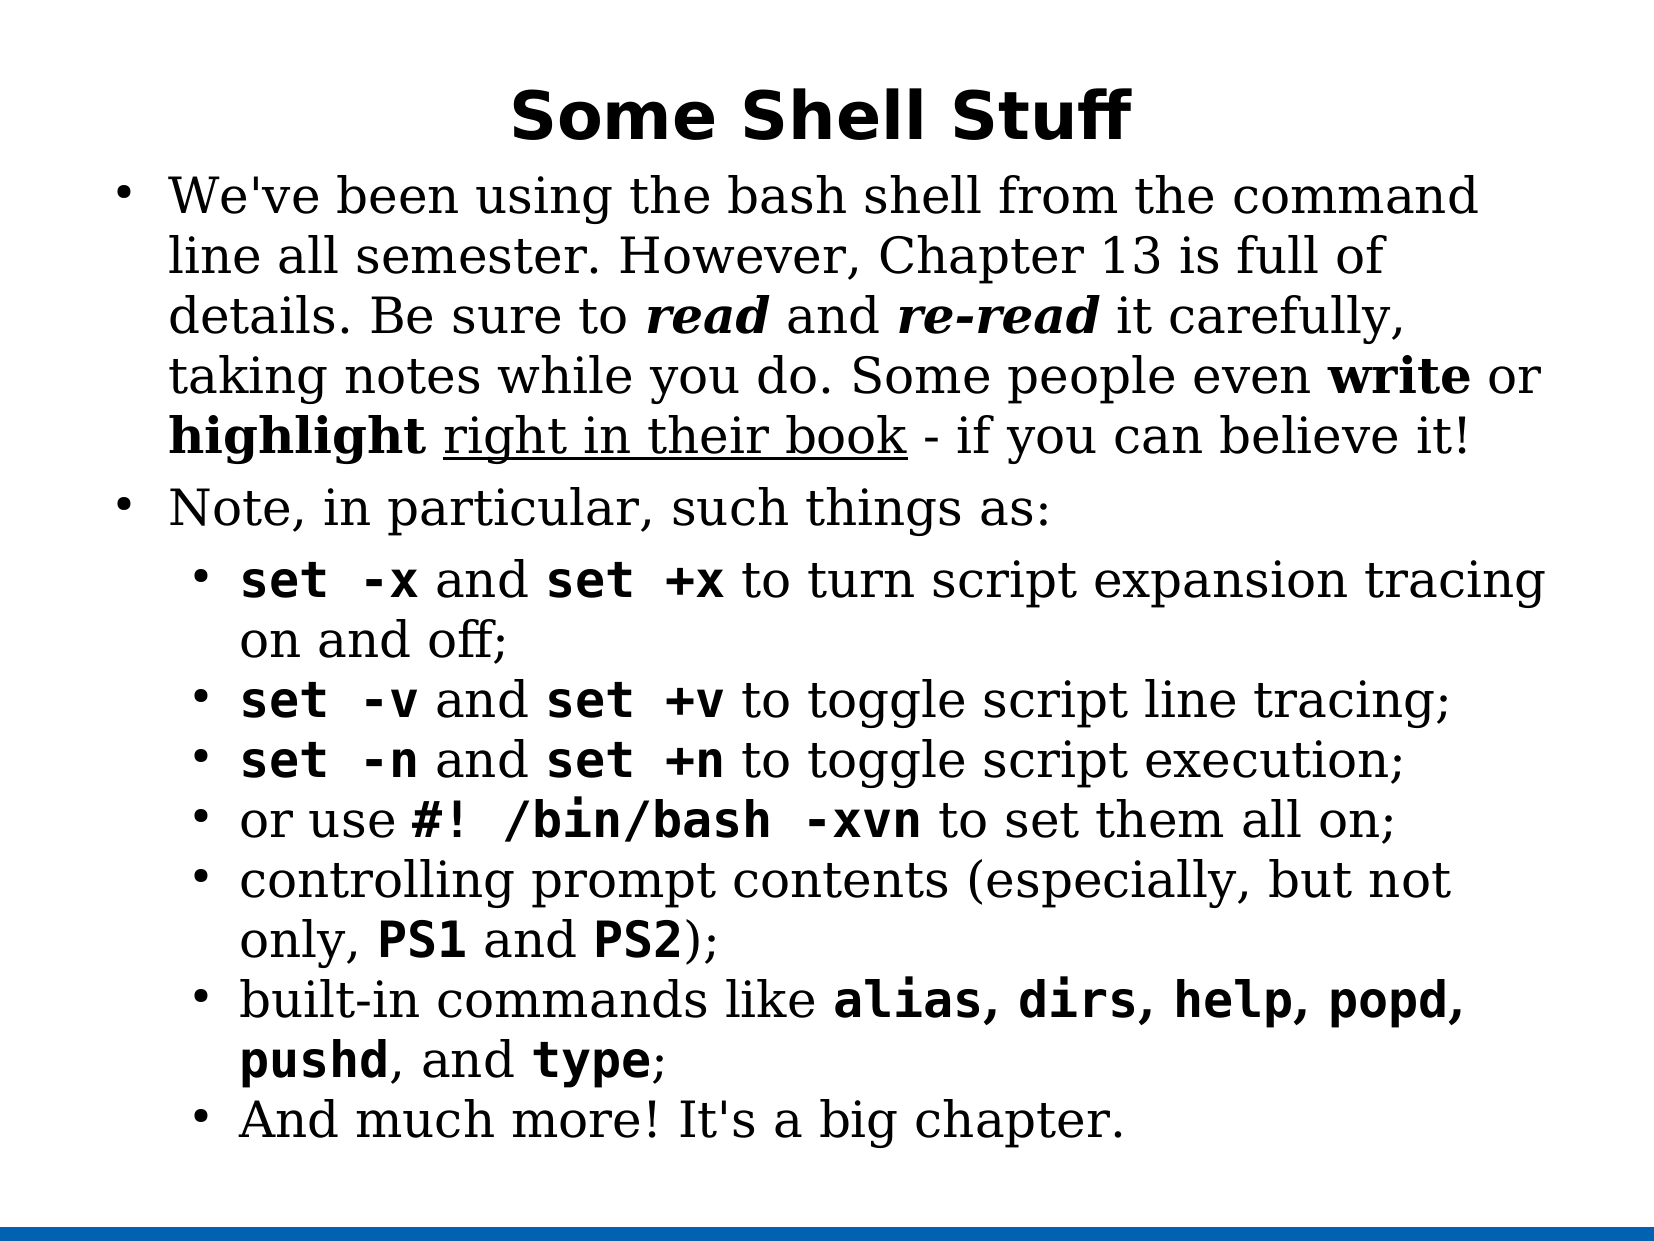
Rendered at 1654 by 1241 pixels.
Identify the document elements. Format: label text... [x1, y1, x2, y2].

list We've been using the bash shell from the command line all semester. However, Chapter 13 is full of details. Be sure to read and re-read it carefully, taking notes while you do. Some people even write or highlight right in their book - if you can believe it! Note, in particular, such things as: set -x and set +x to turn script expansion tracing on and off; set -v and set +v to toggle script line tracing; set -n and set +n to toggle script execution; or use #! /bin/bash -xvn to set them all on; controlling prompt contents (especially, but not only, PS1 and PS2); built-in commands like alias, dirs, help, popd, pushd, and type; And much more! It's a big chapter. [82, 155, 1571, 1155]
title Some Shell Stuff [76, 29, 1565, 196]
